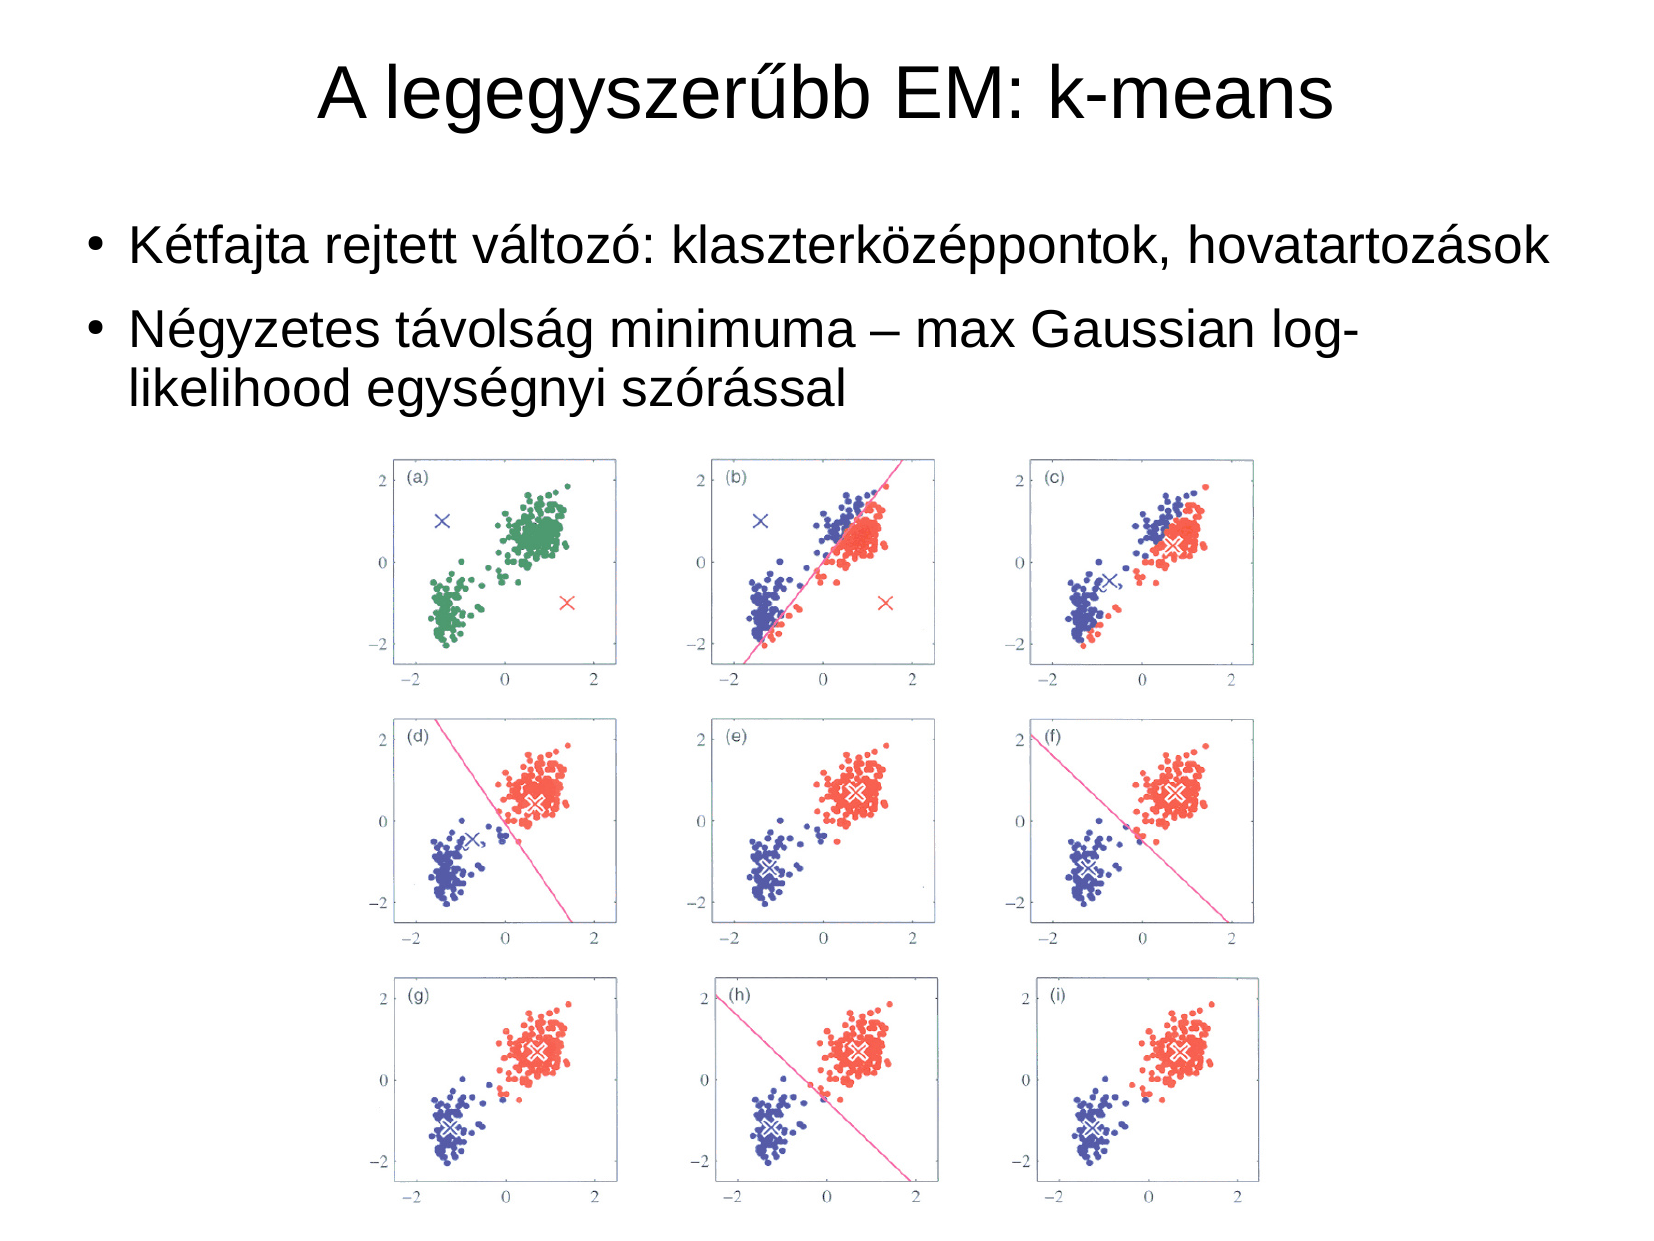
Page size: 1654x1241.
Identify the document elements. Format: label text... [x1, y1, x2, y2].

picture [360, 438, 1280, 1216]
list Kétfajta rejtett változó: klaszterközéppontok, hovatartozások Négyzetes távolság minimuma – max Gaussian log-likelihood egységnyi szórással [71, 215, 1561, 481]
title A legegyszerűbb EM: k-means [82, 49, 1571, 136]
